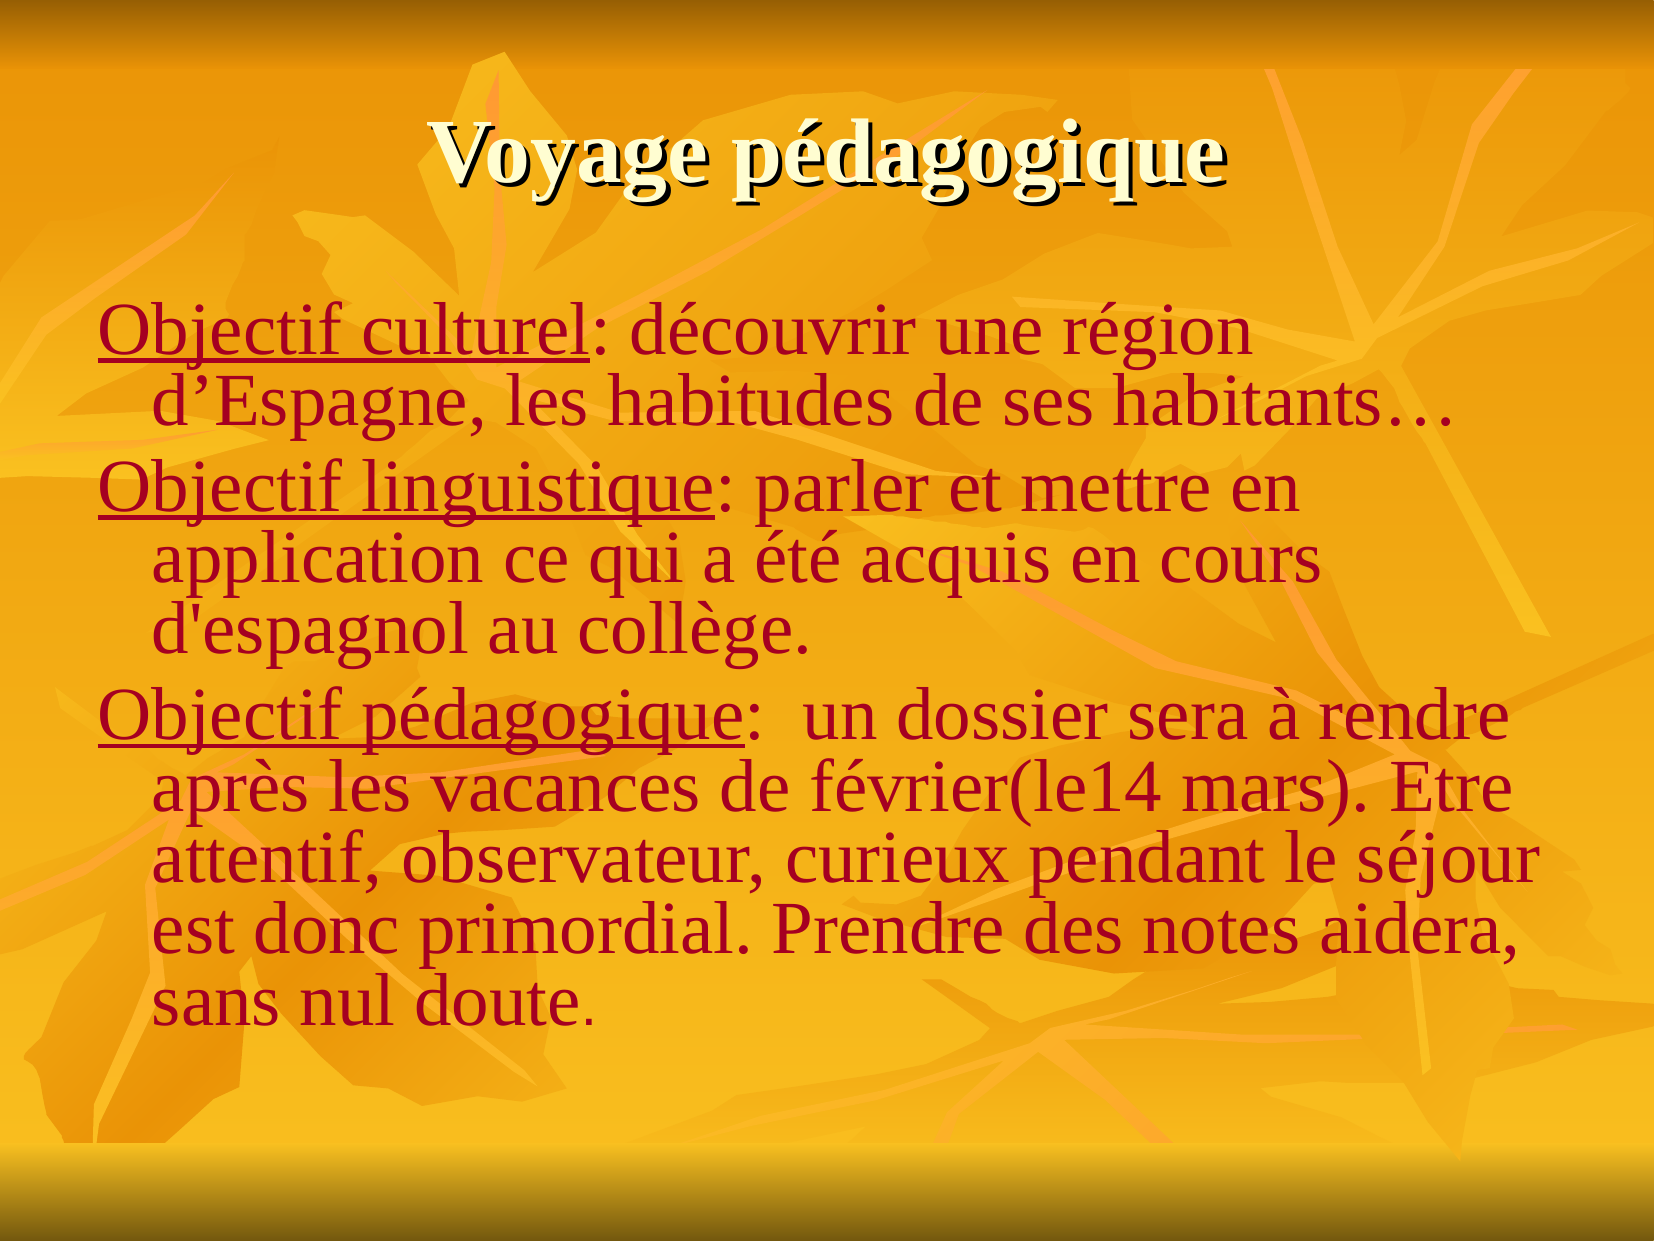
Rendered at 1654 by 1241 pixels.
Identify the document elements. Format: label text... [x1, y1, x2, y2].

text_box Objectif culturel: découvrir une région d’Espagne, les habitudes de ses habitants… Objectif linguistique: parler et mettre en application ce qui a été acquis en cours d'espagnol au collège. Objectif pédagogique: un dossier sera à rendre après les vacances de février(le14 mars). Etre attentif, observateur, curieux pendant le séjour est donc primordial. Prendre des notes aidera, sans nul doute. [82, 289, 1571, 1194]
title Voyage pédagogique [82, 50, 1571, 257]
